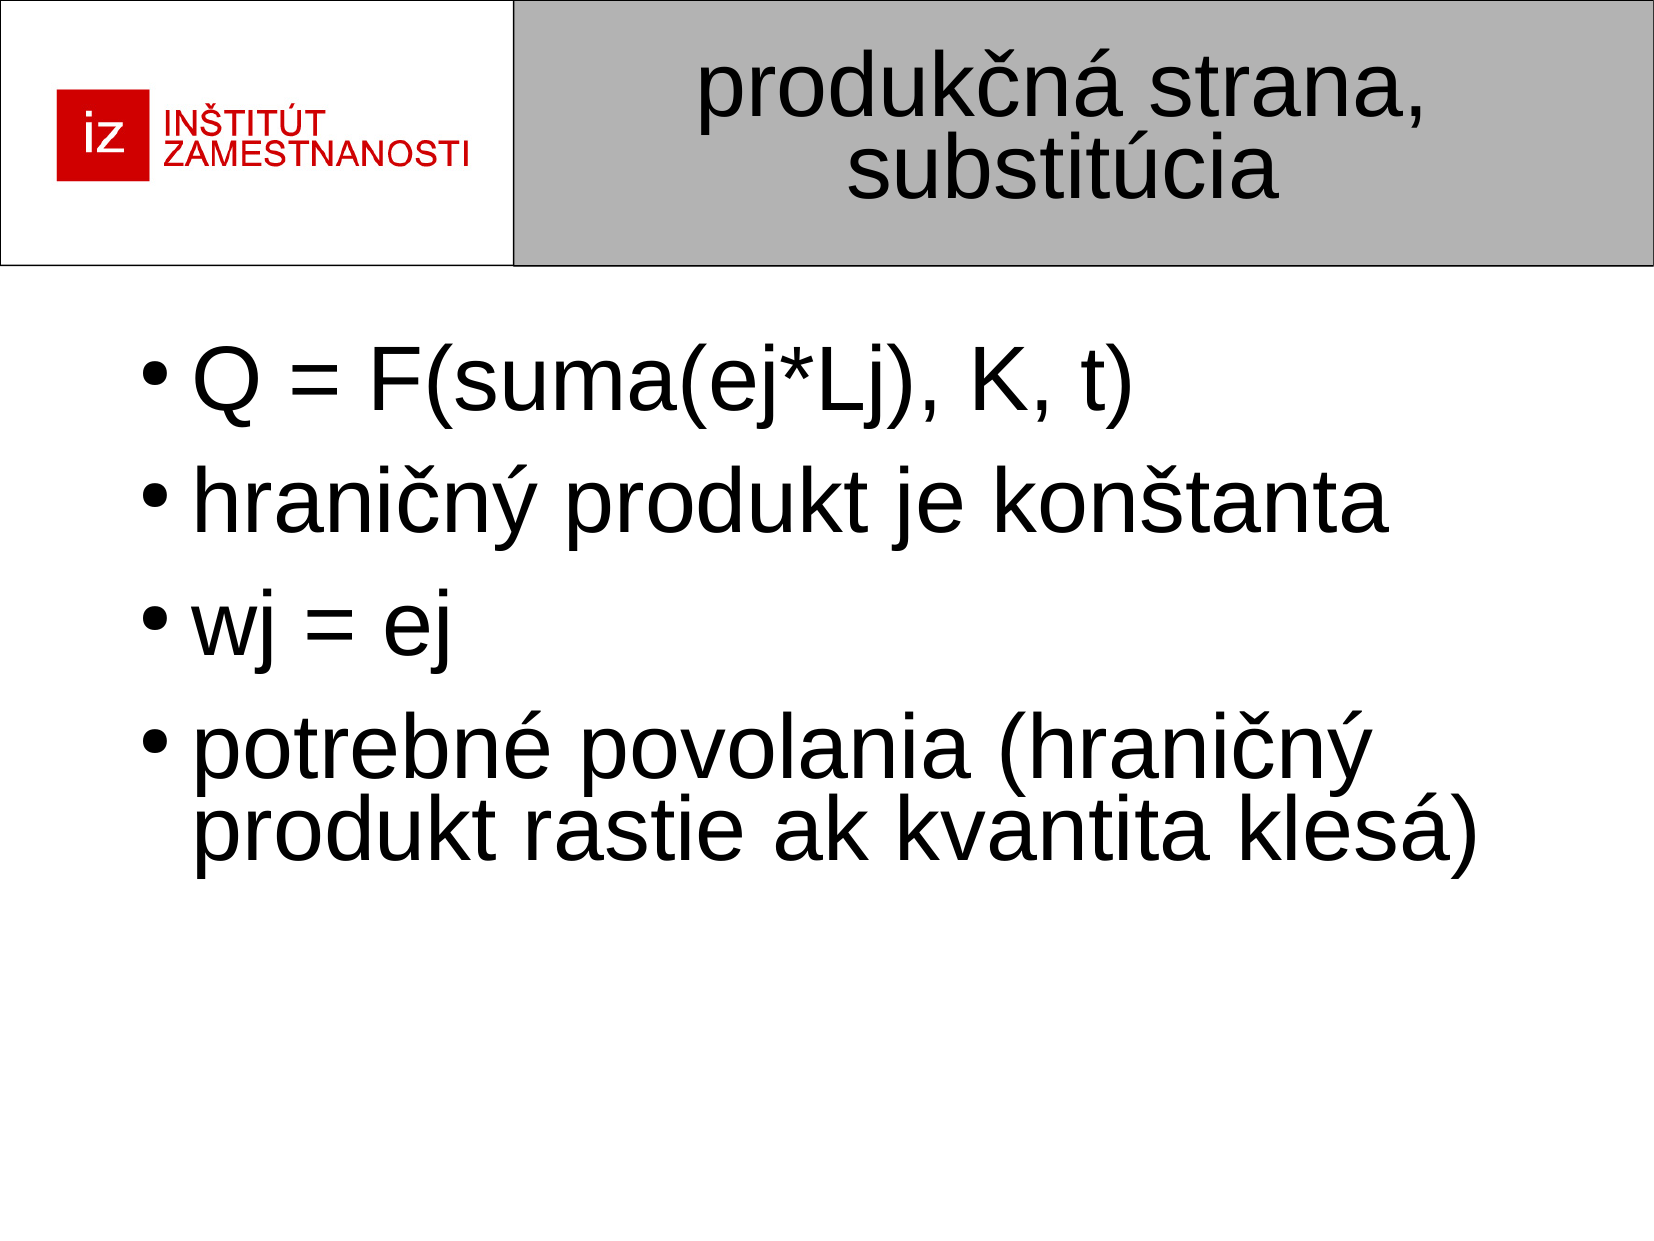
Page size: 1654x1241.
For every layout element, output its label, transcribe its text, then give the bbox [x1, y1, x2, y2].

list Q = F(suma(ej*Lj), K, t) hraničný produkt je konštanta wj = ej potrebné povolania (hraničný produkt rastie ak kvantita klesá) [121, 344, 1533, 1112]
picture [5, 8, 512, 257]
title produkčná strana, substitúcia [561, 37, 1565, 229]
